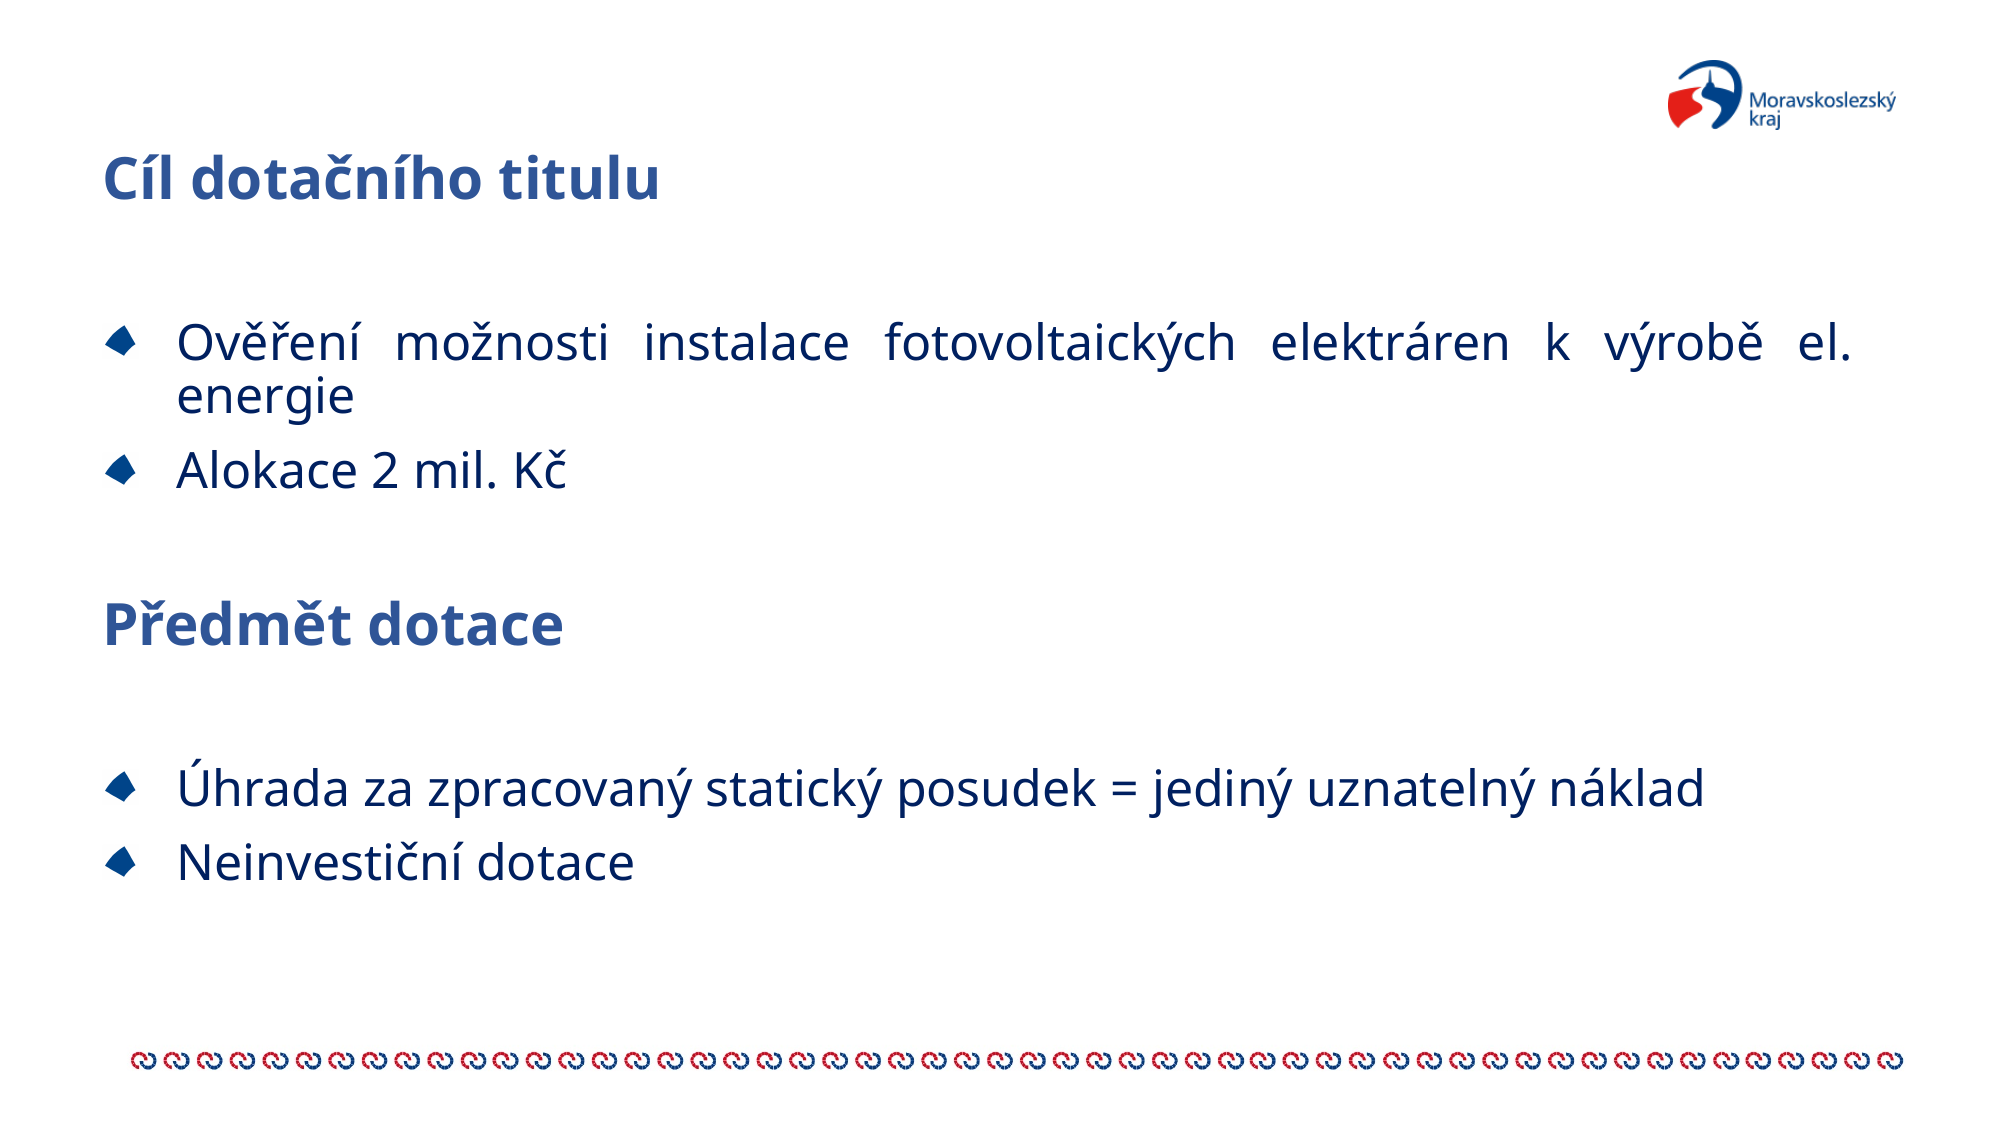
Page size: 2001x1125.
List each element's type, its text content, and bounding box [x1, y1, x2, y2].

picture [102, 844, 139, 880]
picture [63, 1032, 1985, 1087]
text_box Cíl dotačního titulu Ověření možnosti instalace fotovoltaických elektráren k výrobě el. energie Alokace 2 mil. Kč Předmět dotace Úhrada za zpracovaný statický posudek = jediný uznatelný náklad Neinvestiční dotace [87, 60, 1869, 1031]
picture [1869, 60, 1896, 130]
picture [102, 452, 139, 488]
picture [102, 323, 139, 359]
picture [102, 769, 139, 805]
